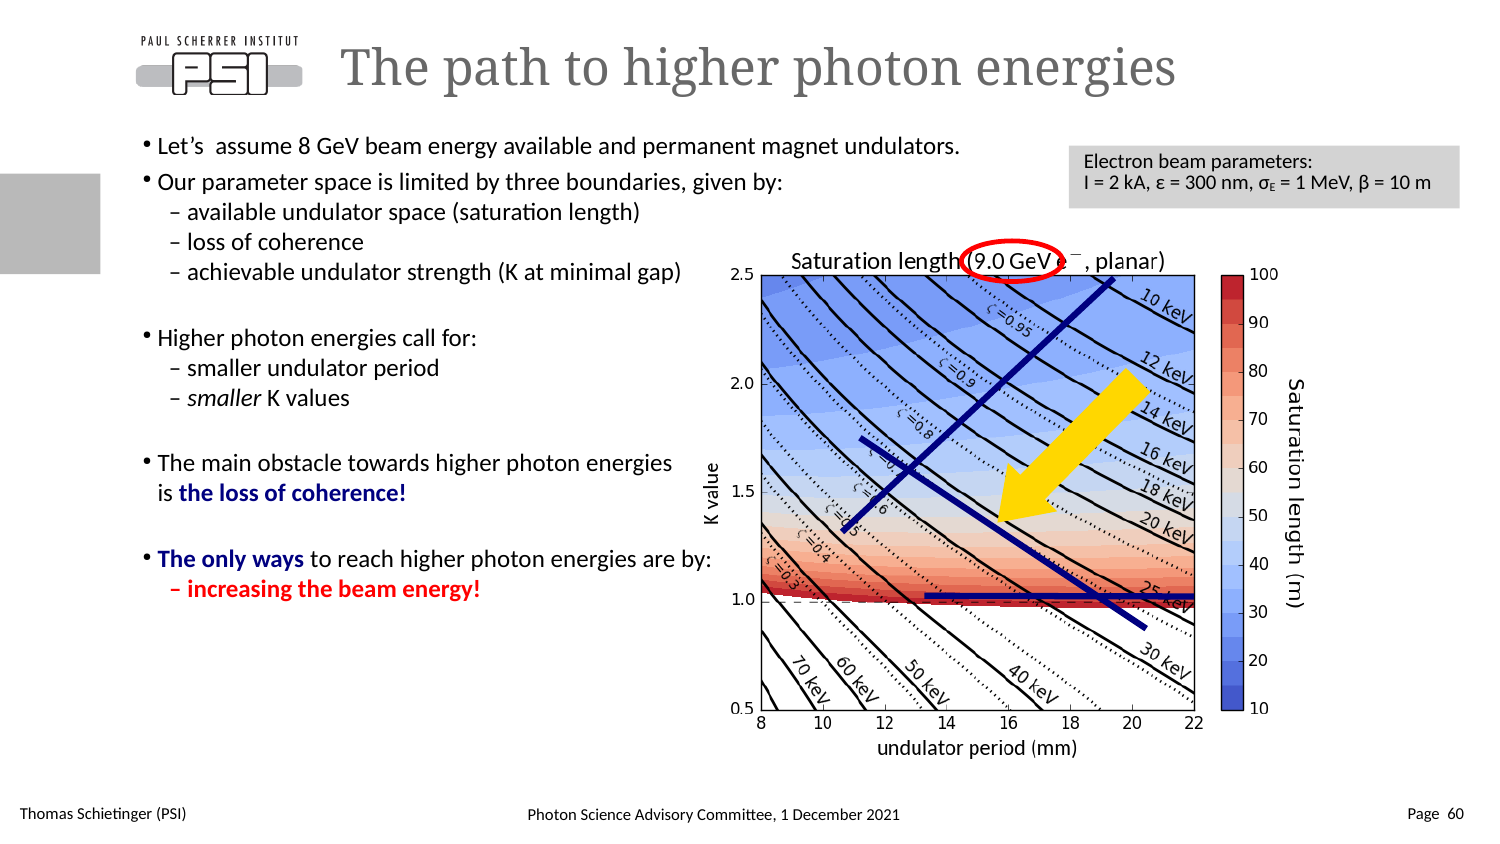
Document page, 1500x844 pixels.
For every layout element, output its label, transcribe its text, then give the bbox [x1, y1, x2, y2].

picture [1002, 537, 1085, 593]
picture [652, 217, 1343, 796]
title The path to higher photon energies [340, 35, 1442, 98]
list Let’s assume 8 GeV beam energy available and permanent magnet undulators. Our parameter space is limited by three boundaries, given by: – available undulator space (saturation length) – loss of coherence – achievable undulator strength (K at minimal gap) Higher photon energies call for: – smaller undulator period – smaller K values The main obstacle towards higher photon energies is the loss of coherence! The only ways to reach higher photon energies are by: – increasing the beam energy! [135, 129, 1002, 766]
picture [1002, 244, 1060, 279]
text_box Electron beam parameters: I = 2 kA, ε = 300 nm, σE = 1 MeV, β = 10 m [1068, 145, 1460, 209]
text_box [1002, 367, 1151, 522]
